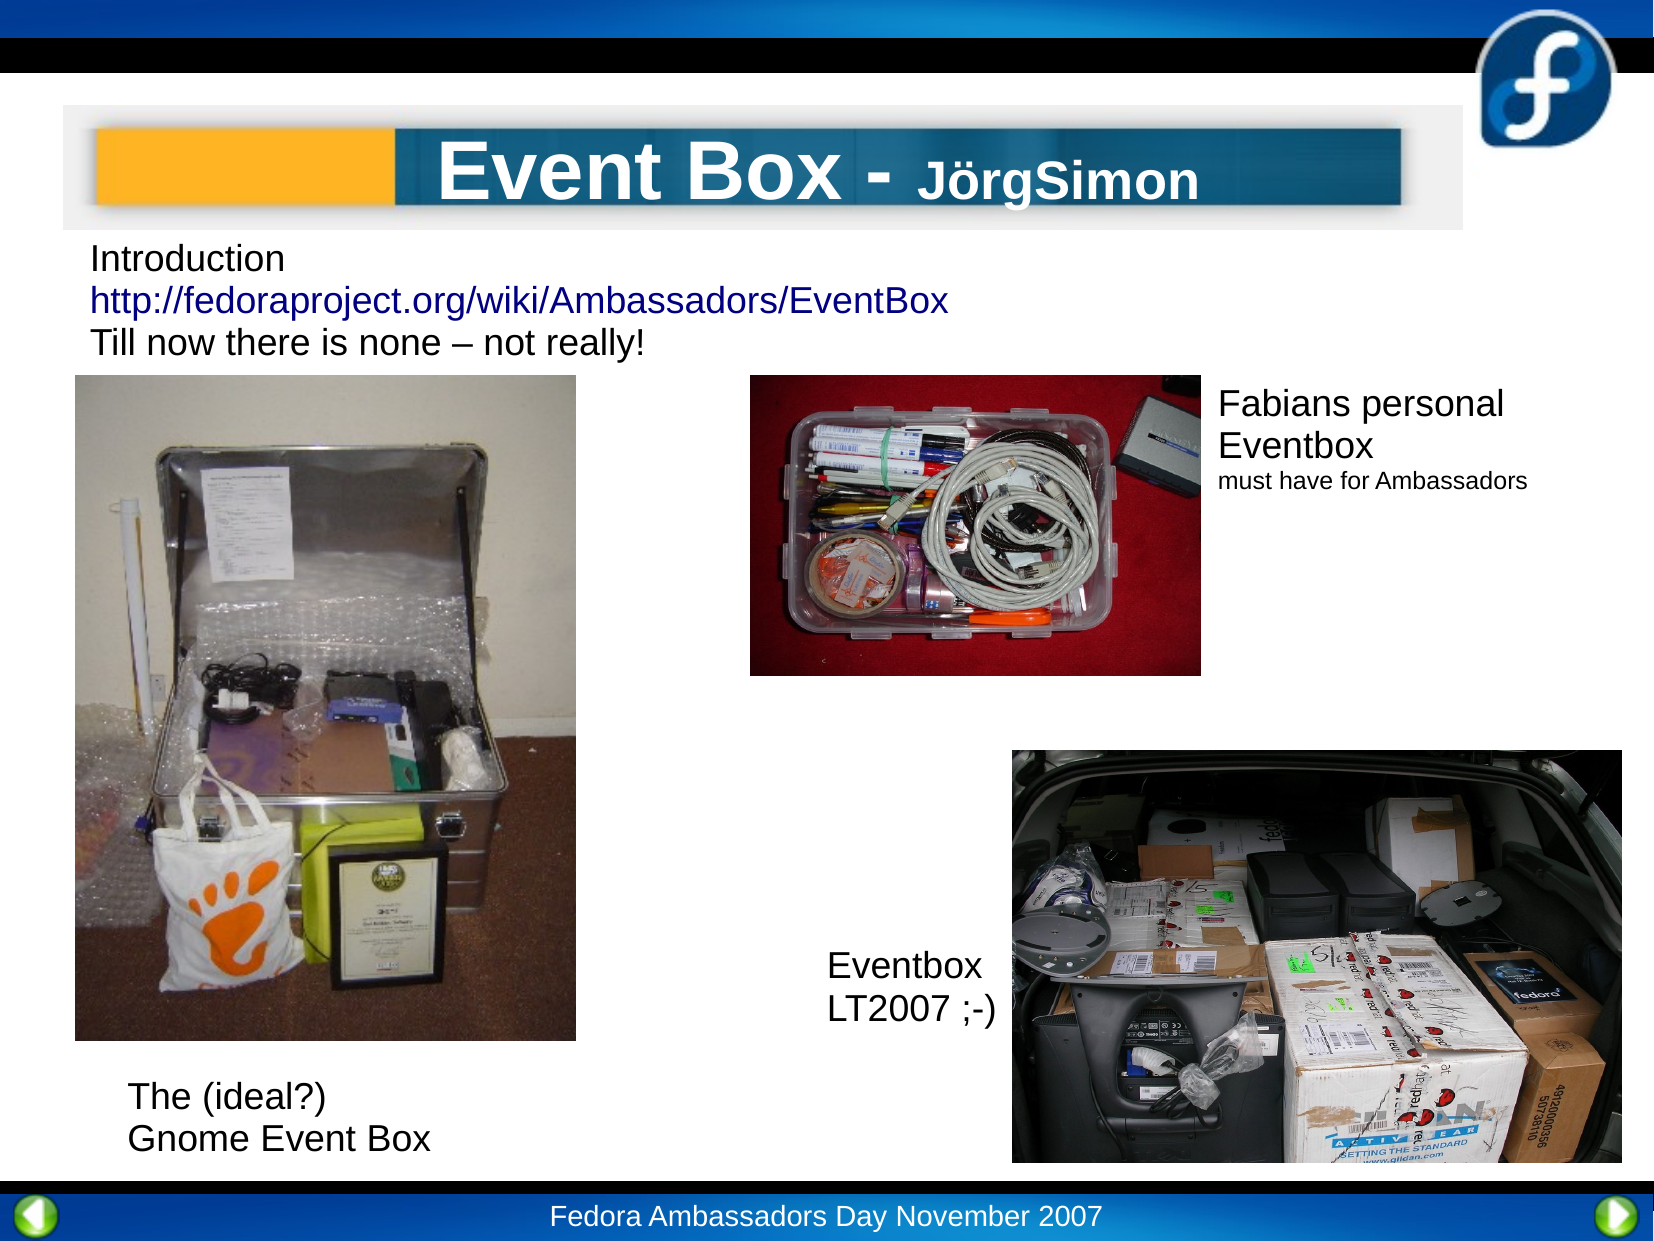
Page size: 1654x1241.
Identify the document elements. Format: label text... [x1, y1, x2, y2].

text_box The (ideal?) Gnome Event Box [112, 1068, 563, 1168]
picture [0, 1194, 1654, 1241]
picture [750, 375, 1201, 676]
text_box Event Box - JörgSimon [421, 117, 1216, 226]
picture [1008, 1212, 1016, 1217]
text_box Eventbox LT2007 ;-) [812, 937, 1013, 1037]
picture [75, 375, 576, 1041]
picture [0, 0, 1654, 251]
text_box Introduction http://fedoraproject.org/wiki/Ambassadors/EventBox Till now there is none – not really! [75, 229, 1201, 371]
text_box Fabians personal Eventbox must have for Ambassadors [1203, 375, 1653, 502]
picture [1074, 1208, 1082, 1223]
picture [1058, 1208, 1066, 1220]
picture [1012, 750, 1622, 1163]
